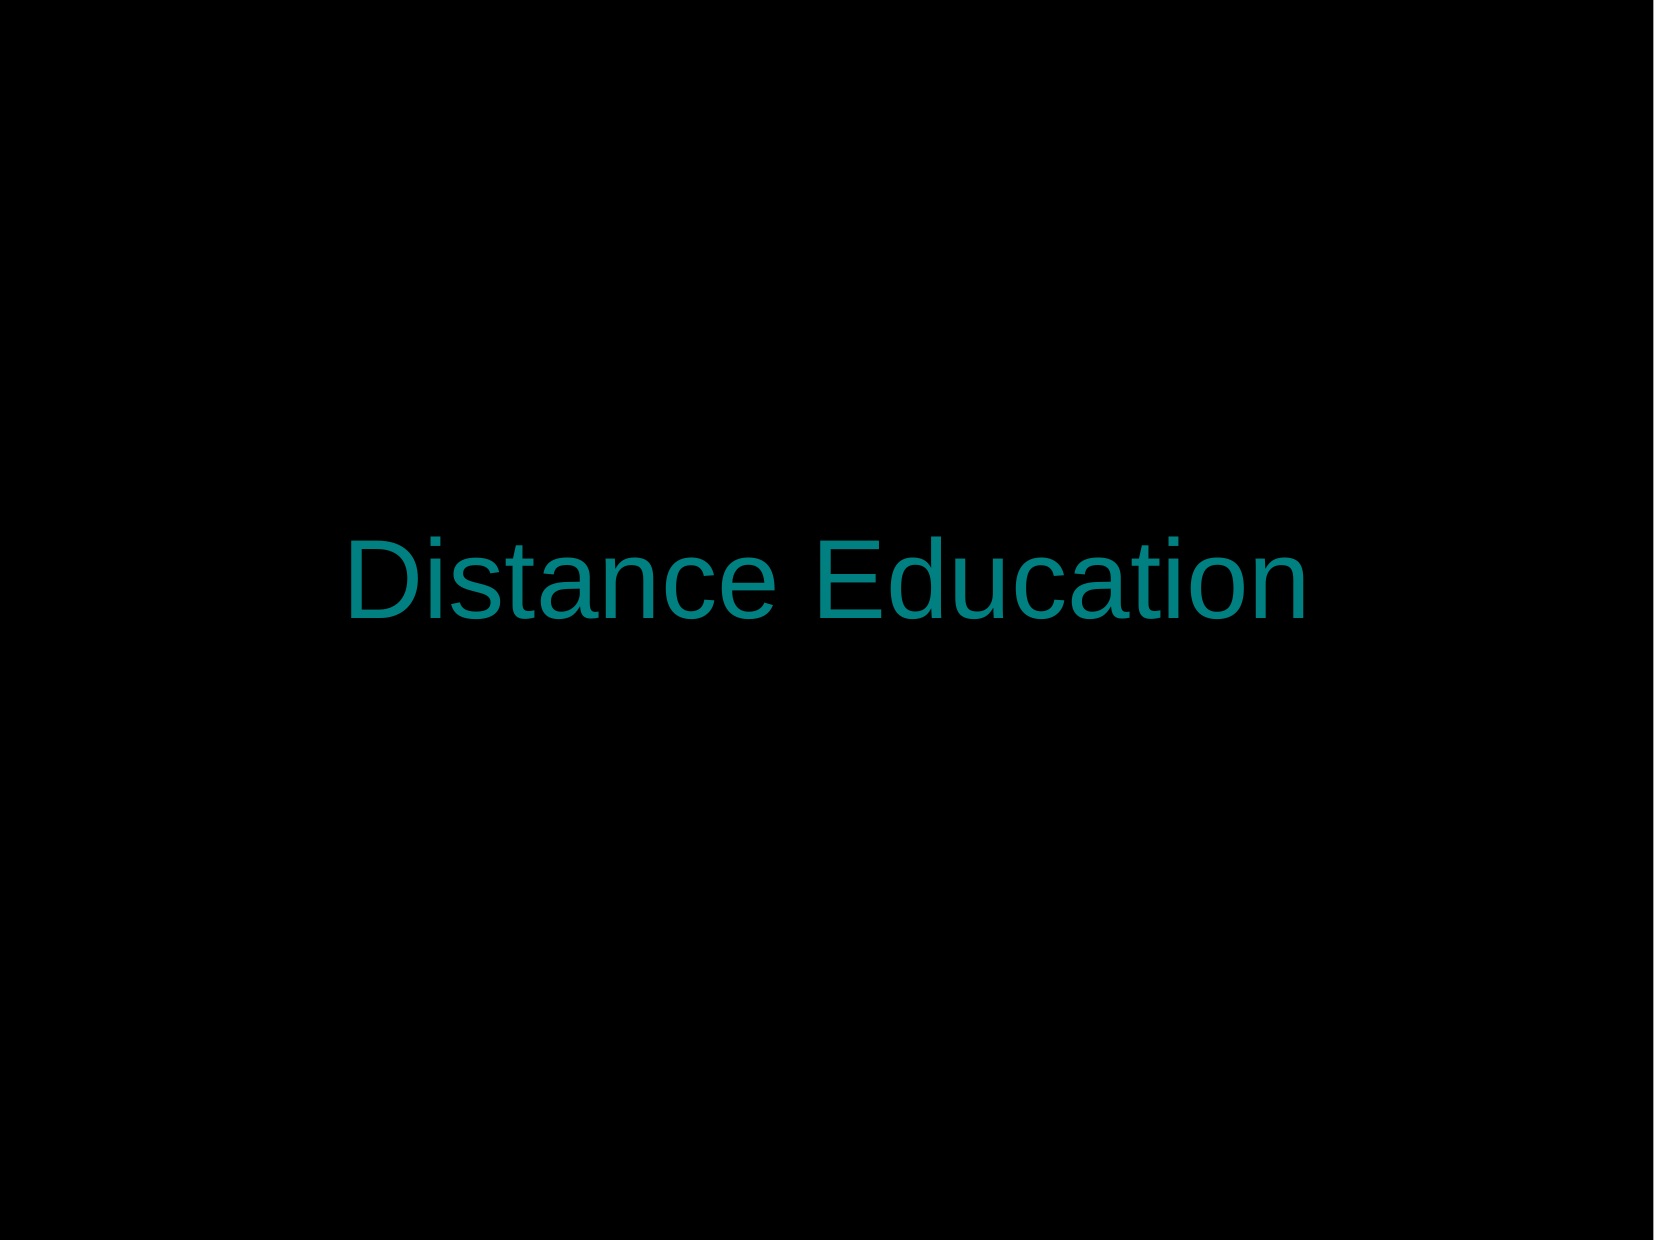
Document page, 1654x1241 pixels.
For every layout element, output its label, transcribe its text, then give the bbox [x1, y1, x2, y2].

subtitle Distance Education [82, 56, 1571, 1102]
